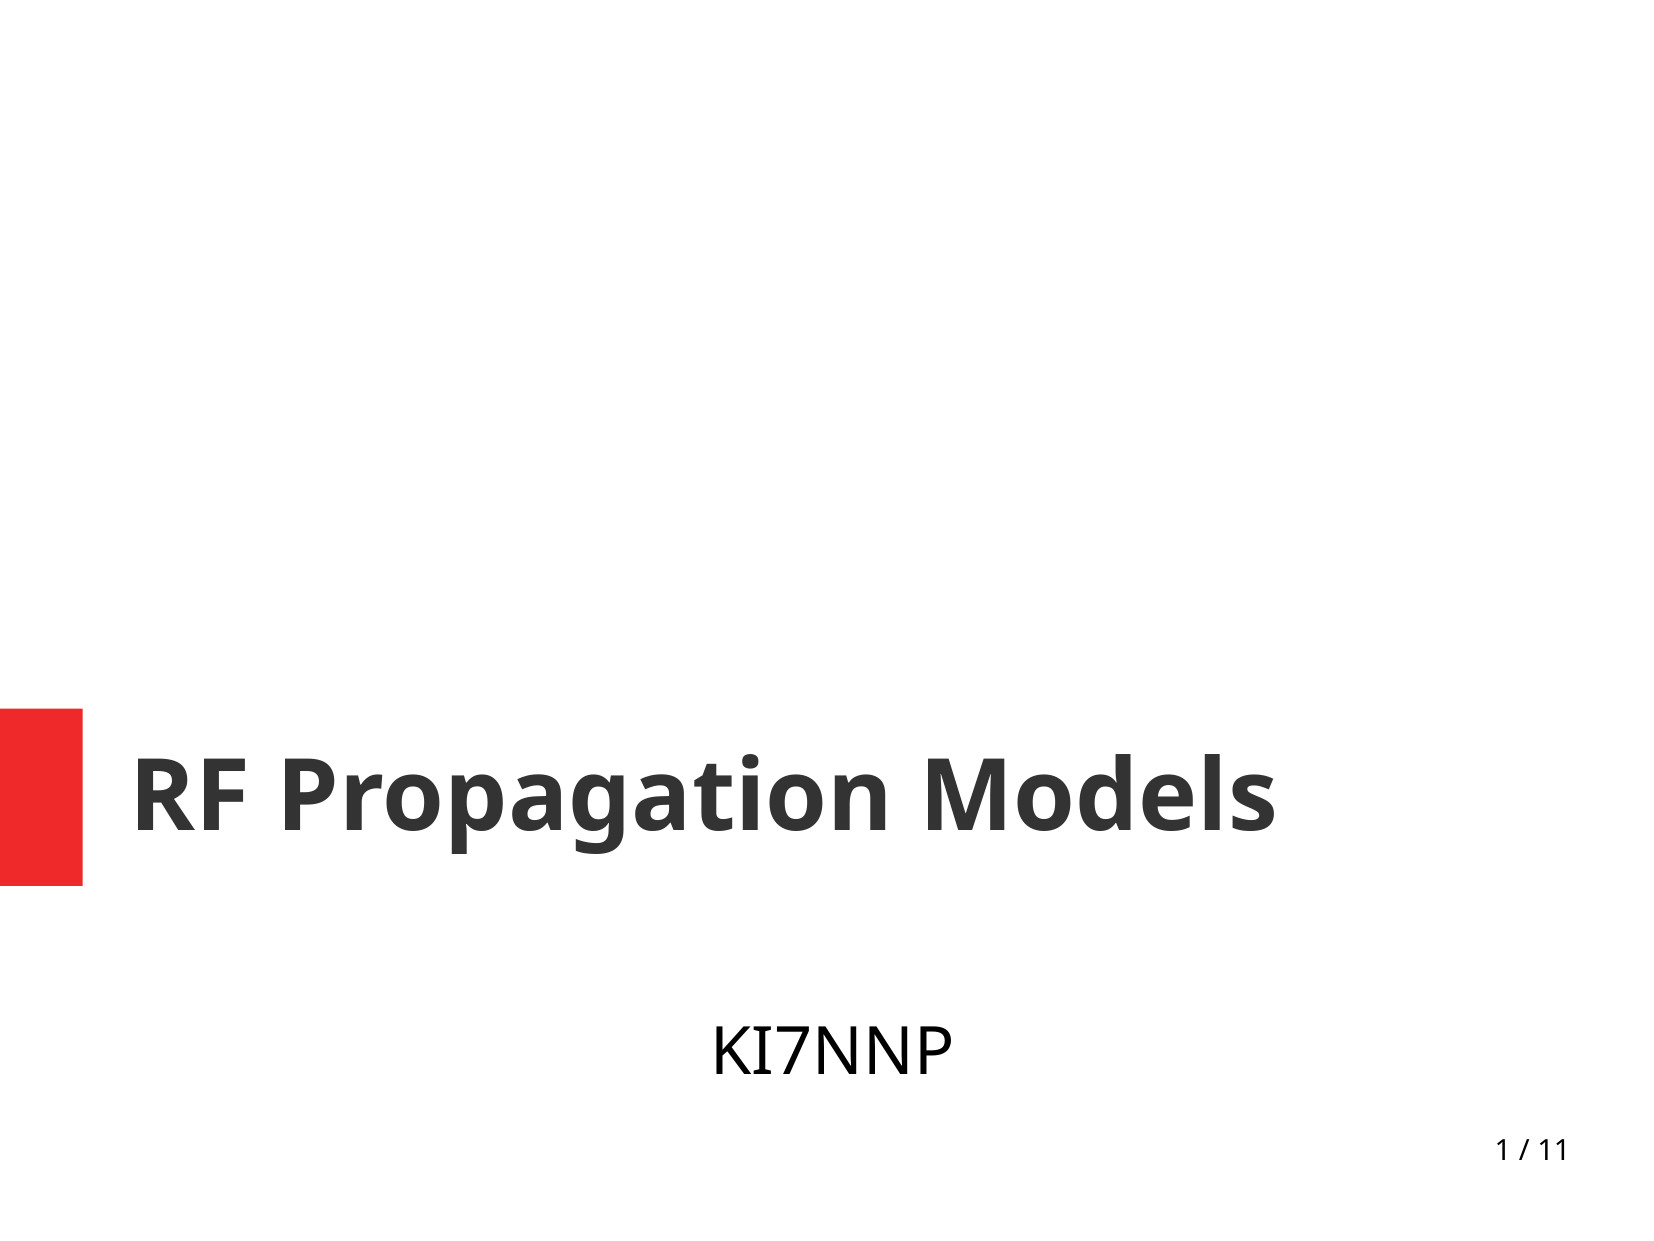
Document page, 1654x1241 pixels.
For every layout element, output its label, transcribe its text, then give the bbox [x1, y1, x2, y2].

title RF Propagation Models [129, 655, 1536, 928]
subtitle KI7NNP [129, 968, 1536, 1130]
